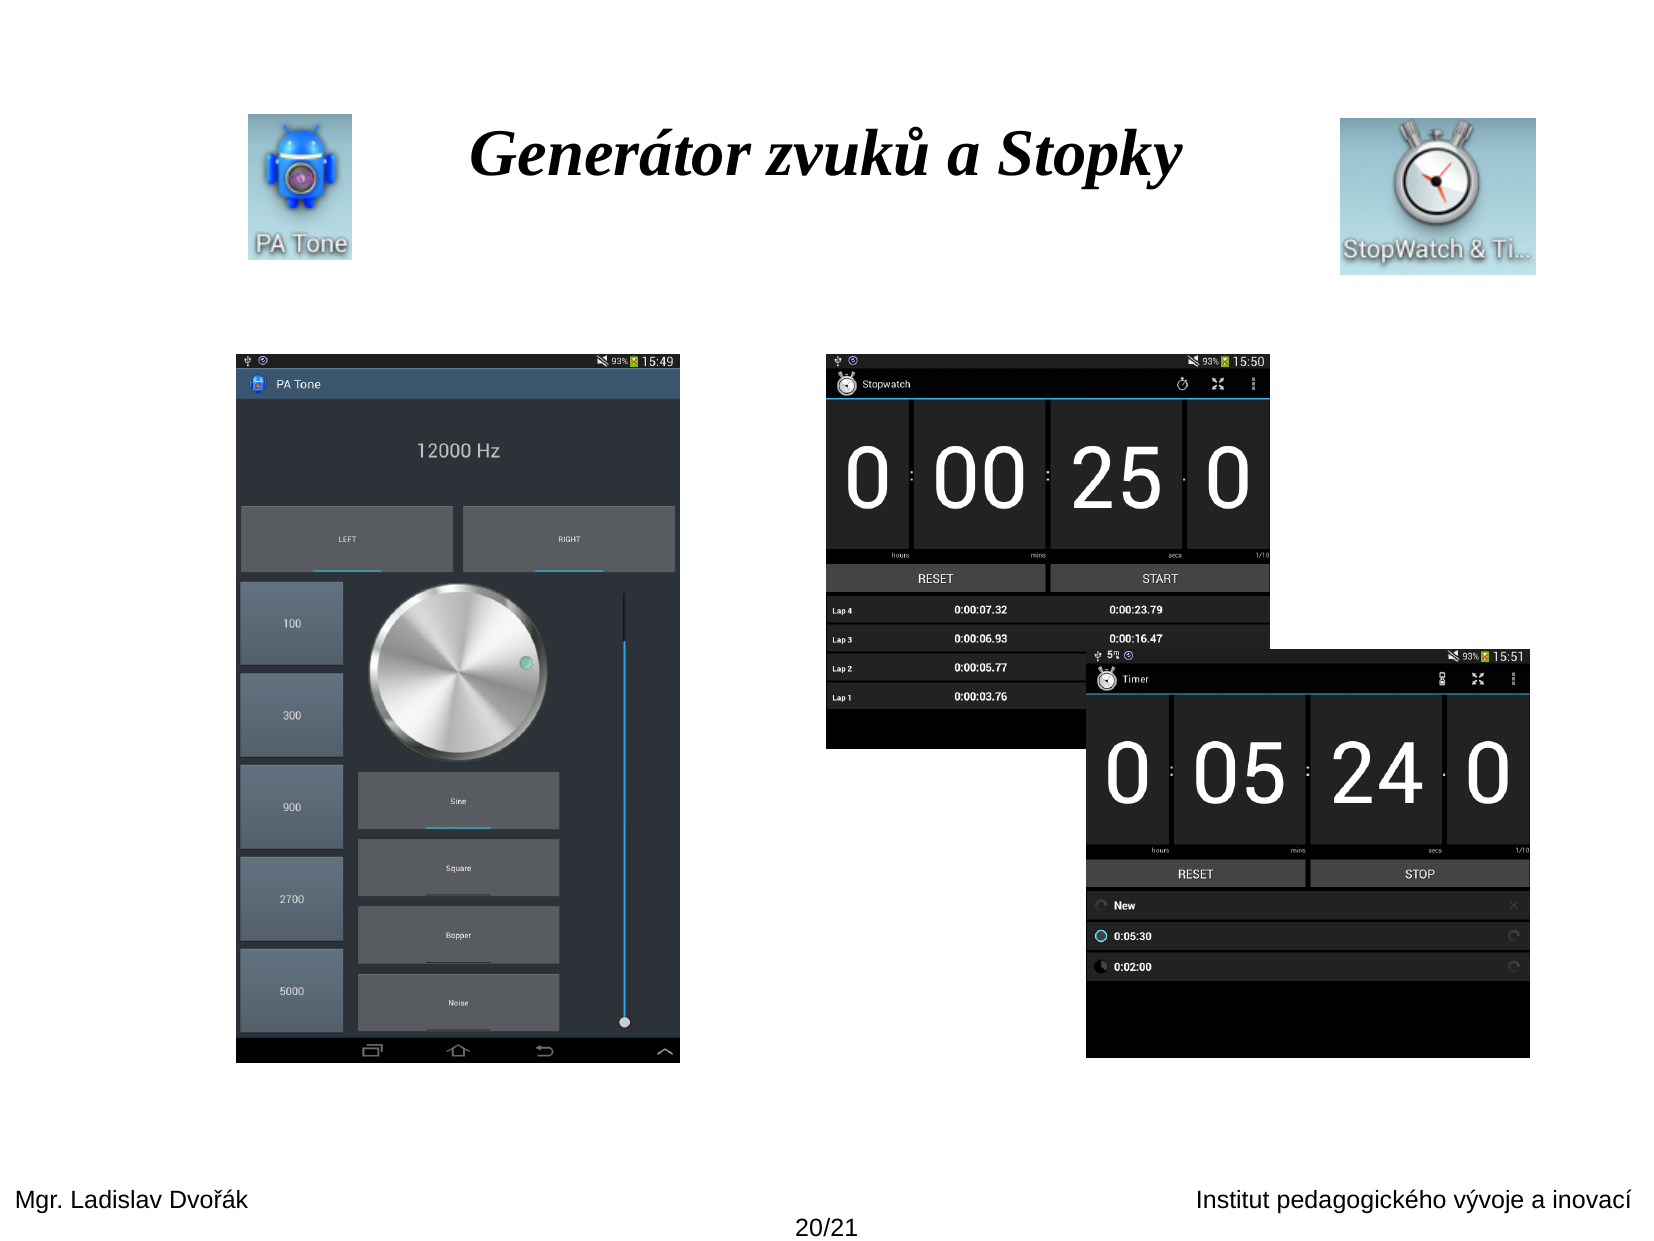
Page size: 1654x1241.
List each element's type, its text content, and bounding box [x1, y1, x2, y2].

picture [1340, 118, 1536, 275]
text_box Mgr. Ladislav Dvořák Institut pedagogického vývoje a inovací 21/21 [0, 1177, 1654, 1241]
title Generátor zvuků a Stopky [82, 49, 1571, 257]
picture [236, 354, 680, 1063]
picture [248, 114, 352, 260]
picture [826, 354, 1530, 1058]
